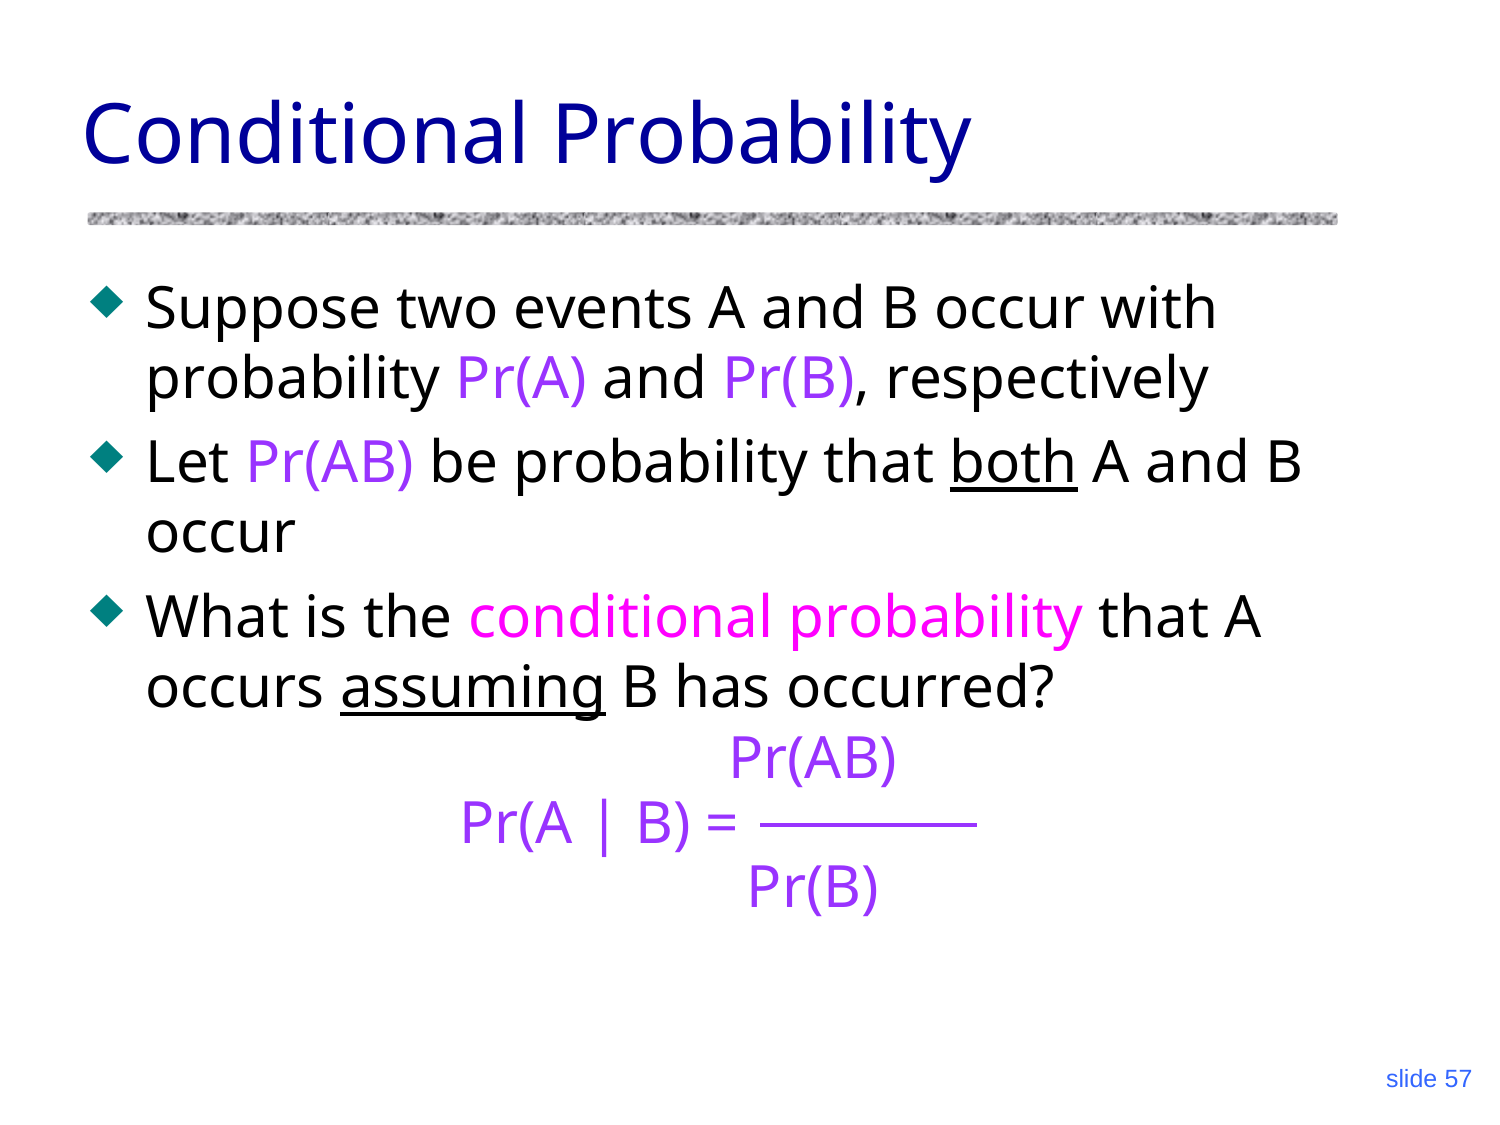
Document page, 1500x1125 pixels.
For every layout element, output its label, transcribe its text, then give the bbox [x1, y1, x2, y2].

picture [87, 212, 1338, 226]
text_box slide <number> [1174, 1025, 1488, 1101]
text_box Suppose two events A and B occur with probability Pr(A) and Pr(B), respectively Let Pr(AB) be probability that both A and B occur What is the conditional probability that A occurs assuming B has occurred? [74, 262, 1450, 688]
text_box Conditional Probability [66, 37, 1342, 188]
text_box Pr(AB) Pr(A | B) = Pr(B) [301, 712, 913, 925]
